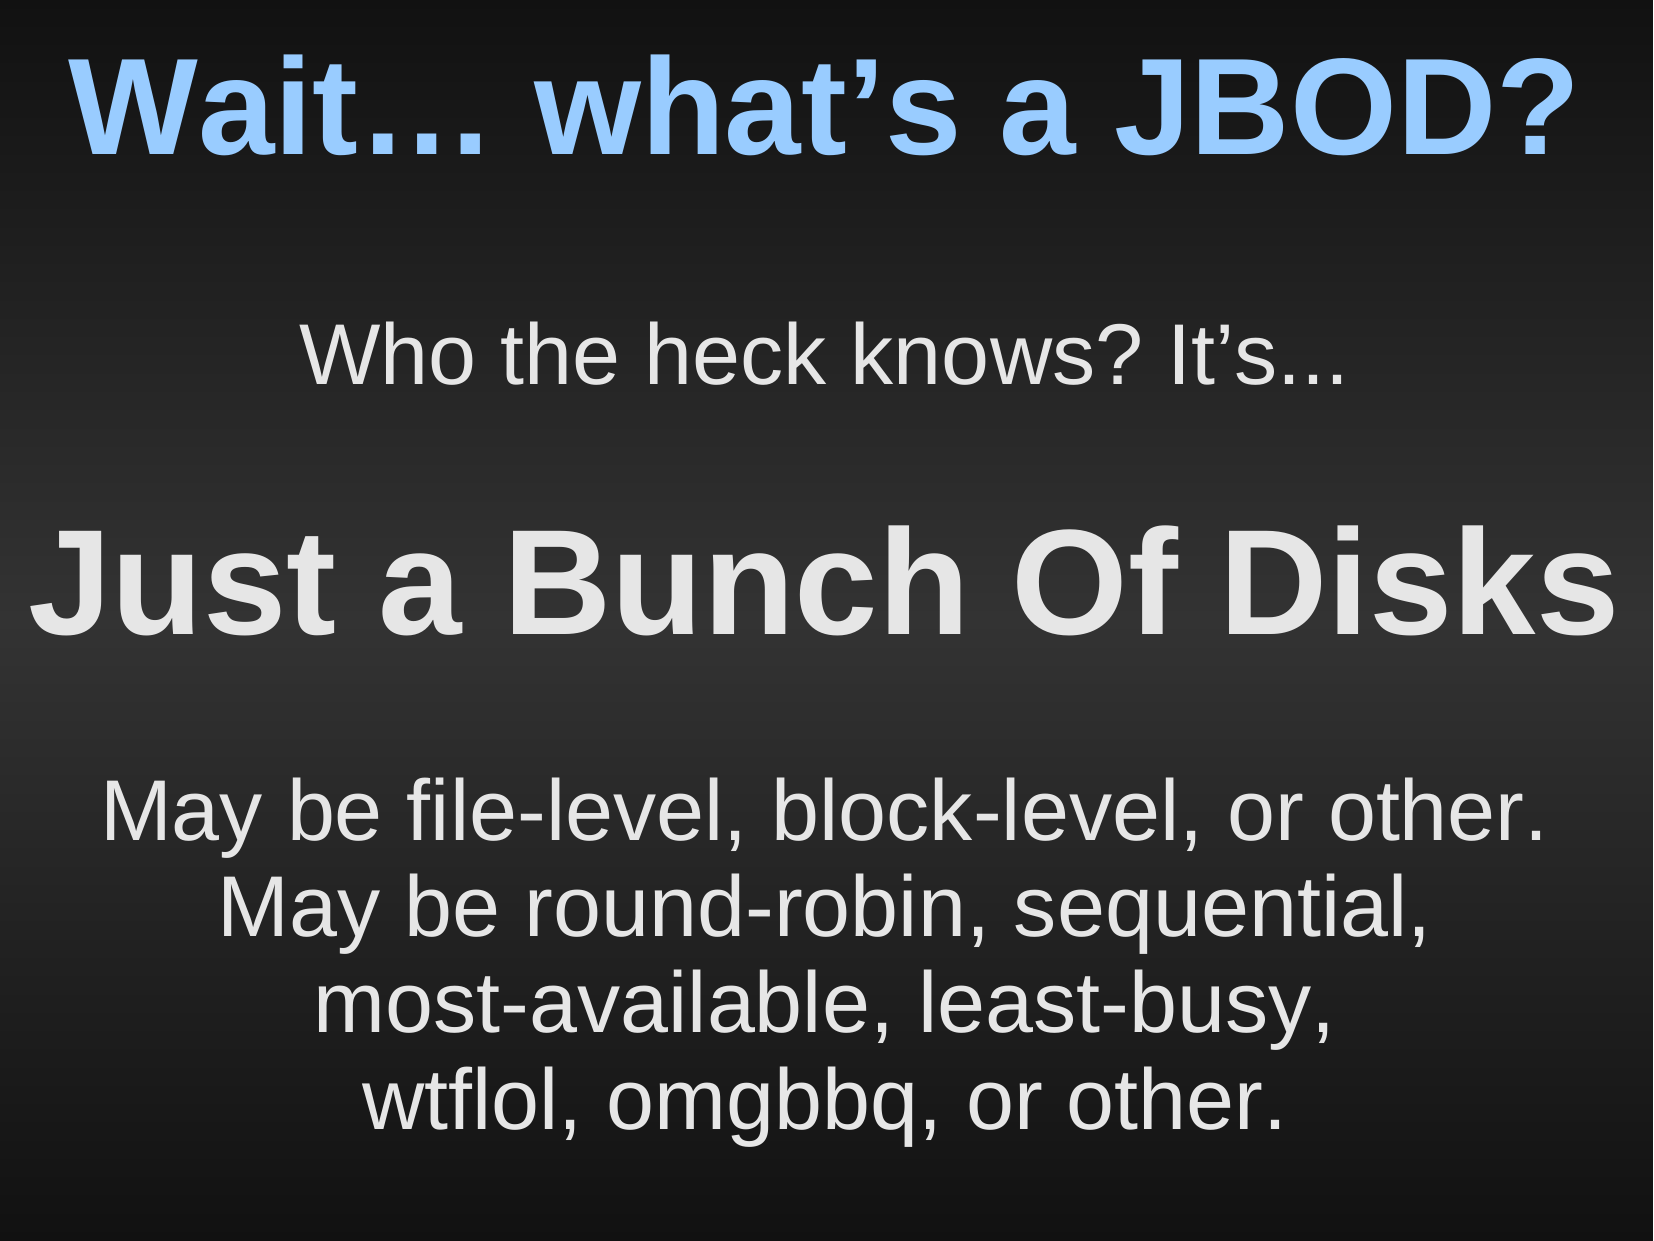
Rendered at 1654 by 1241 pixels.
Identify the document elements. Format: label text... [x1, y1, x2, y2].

title Wait… what’s a JBOD? [0, 2, 1651, 209]
title Who the heck knows? It’s... Just a Bunch Of Disks May be file-level, block-level, or other. May be round-robin, sequential, most-available, least-busy, wtflol, omgbbq, or other. [0, 209, 1651, 1241]
